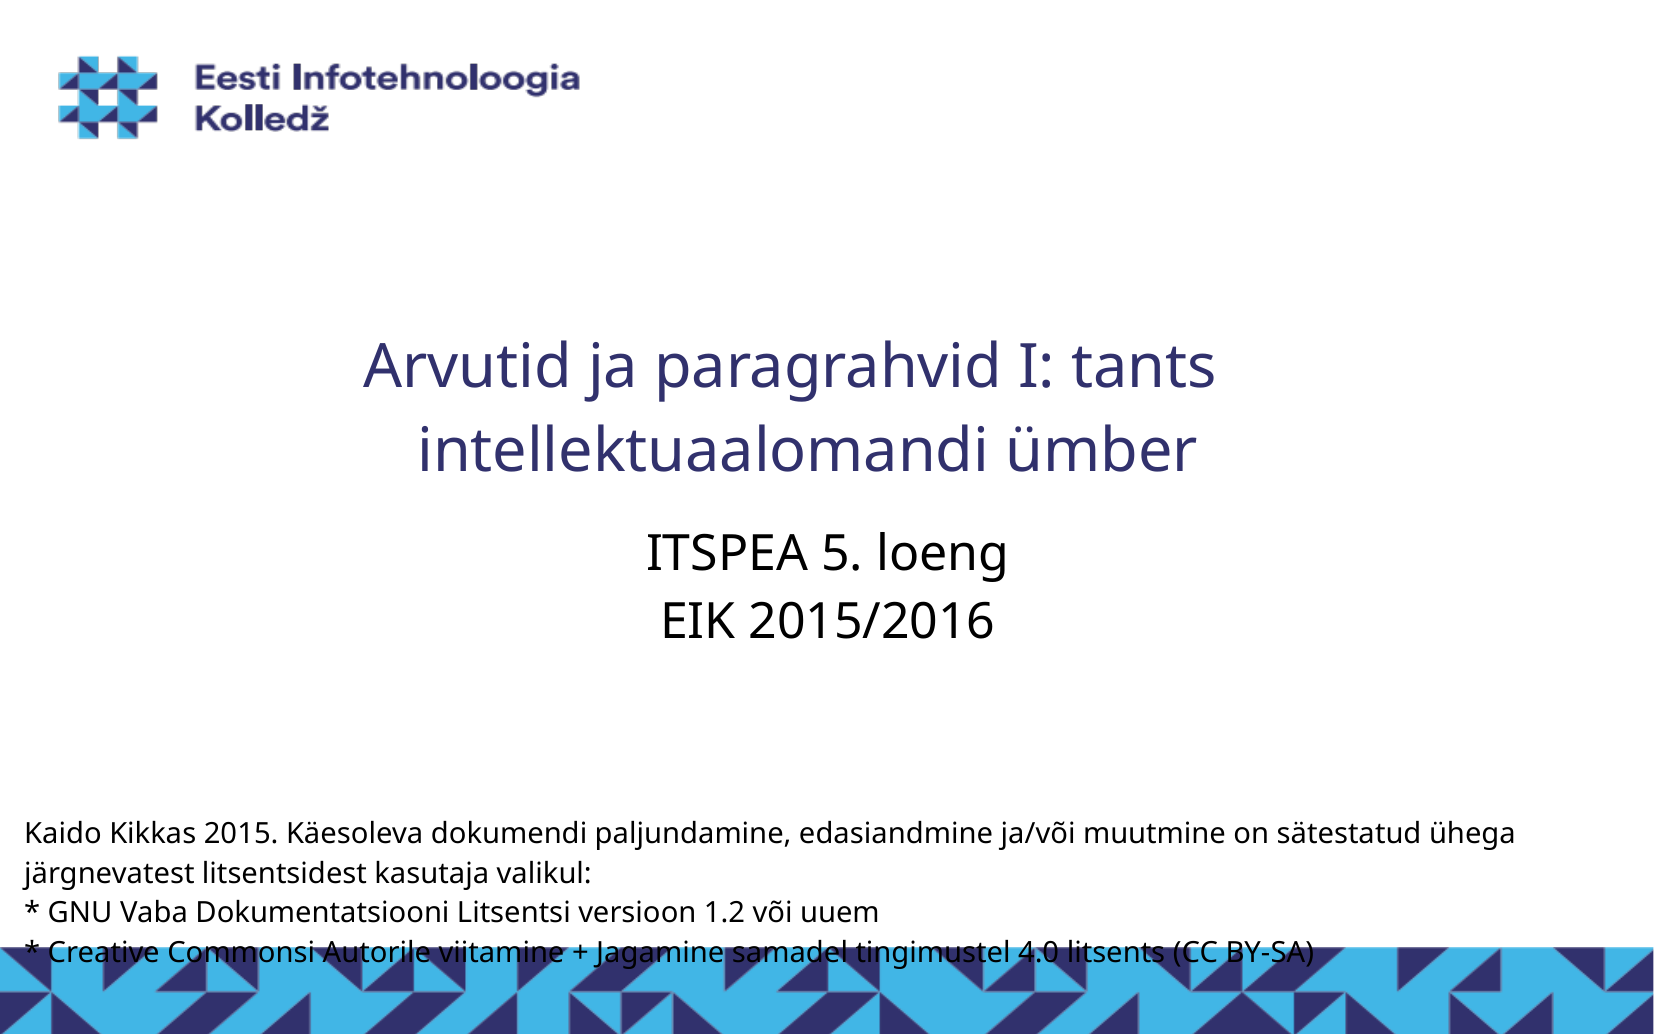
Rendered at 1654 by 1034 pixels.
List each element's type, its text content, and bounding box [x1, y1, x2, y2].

subtitle ITSPEA 5. loeng EIK 2015/2016 [259, 518, 1396, 651]
title Arvutid ja paragrahvid I: tants intellektuaalomandi ümber [222, 319, 1359, 493]
text_box Kaido Kikkas 2015. Käesoleva dokumendi paljundamine, edasiandmine ja/või muutmine on sätestatud ühega järgnevatest litsentsidest kasutaja valikul: * GNU Vaba Dokumentatsiooni Litsentsi versioon 1.2 või uuem * Creative Commonsi Autorile viitamine + Jagamine samadel tingimustel 4.0 litsents (CC BY-SA) [9, 804, 1548, 957]
